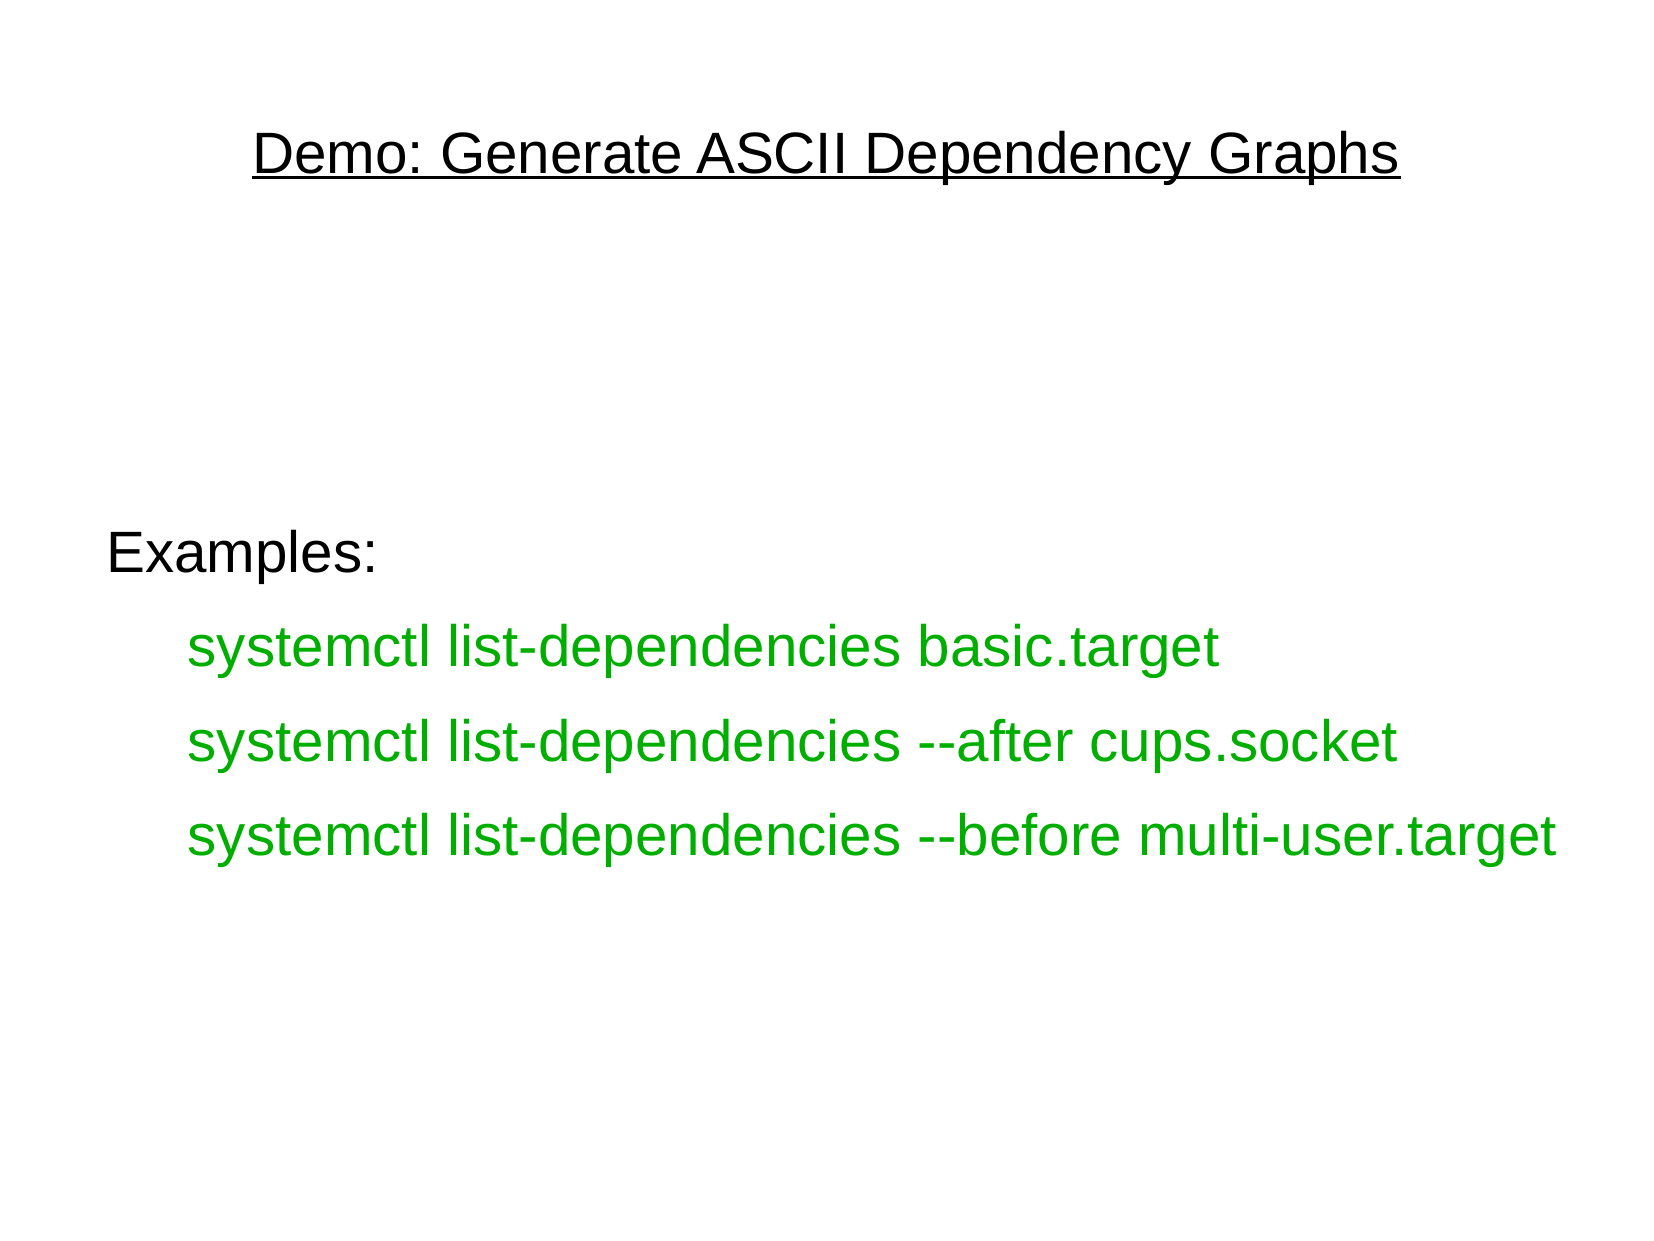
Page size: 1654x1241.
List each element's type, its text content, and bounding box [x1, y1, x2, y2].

title Demo: Generate ASCII Dependency Graphs [82, 49, 1571, 257]
list Examples: systemctl list-dependencies basic.target systemctl list-dependencies --after cups.socket systemctl list-dependencies --before multi-user.target [104, 517, 1591, 1051]
